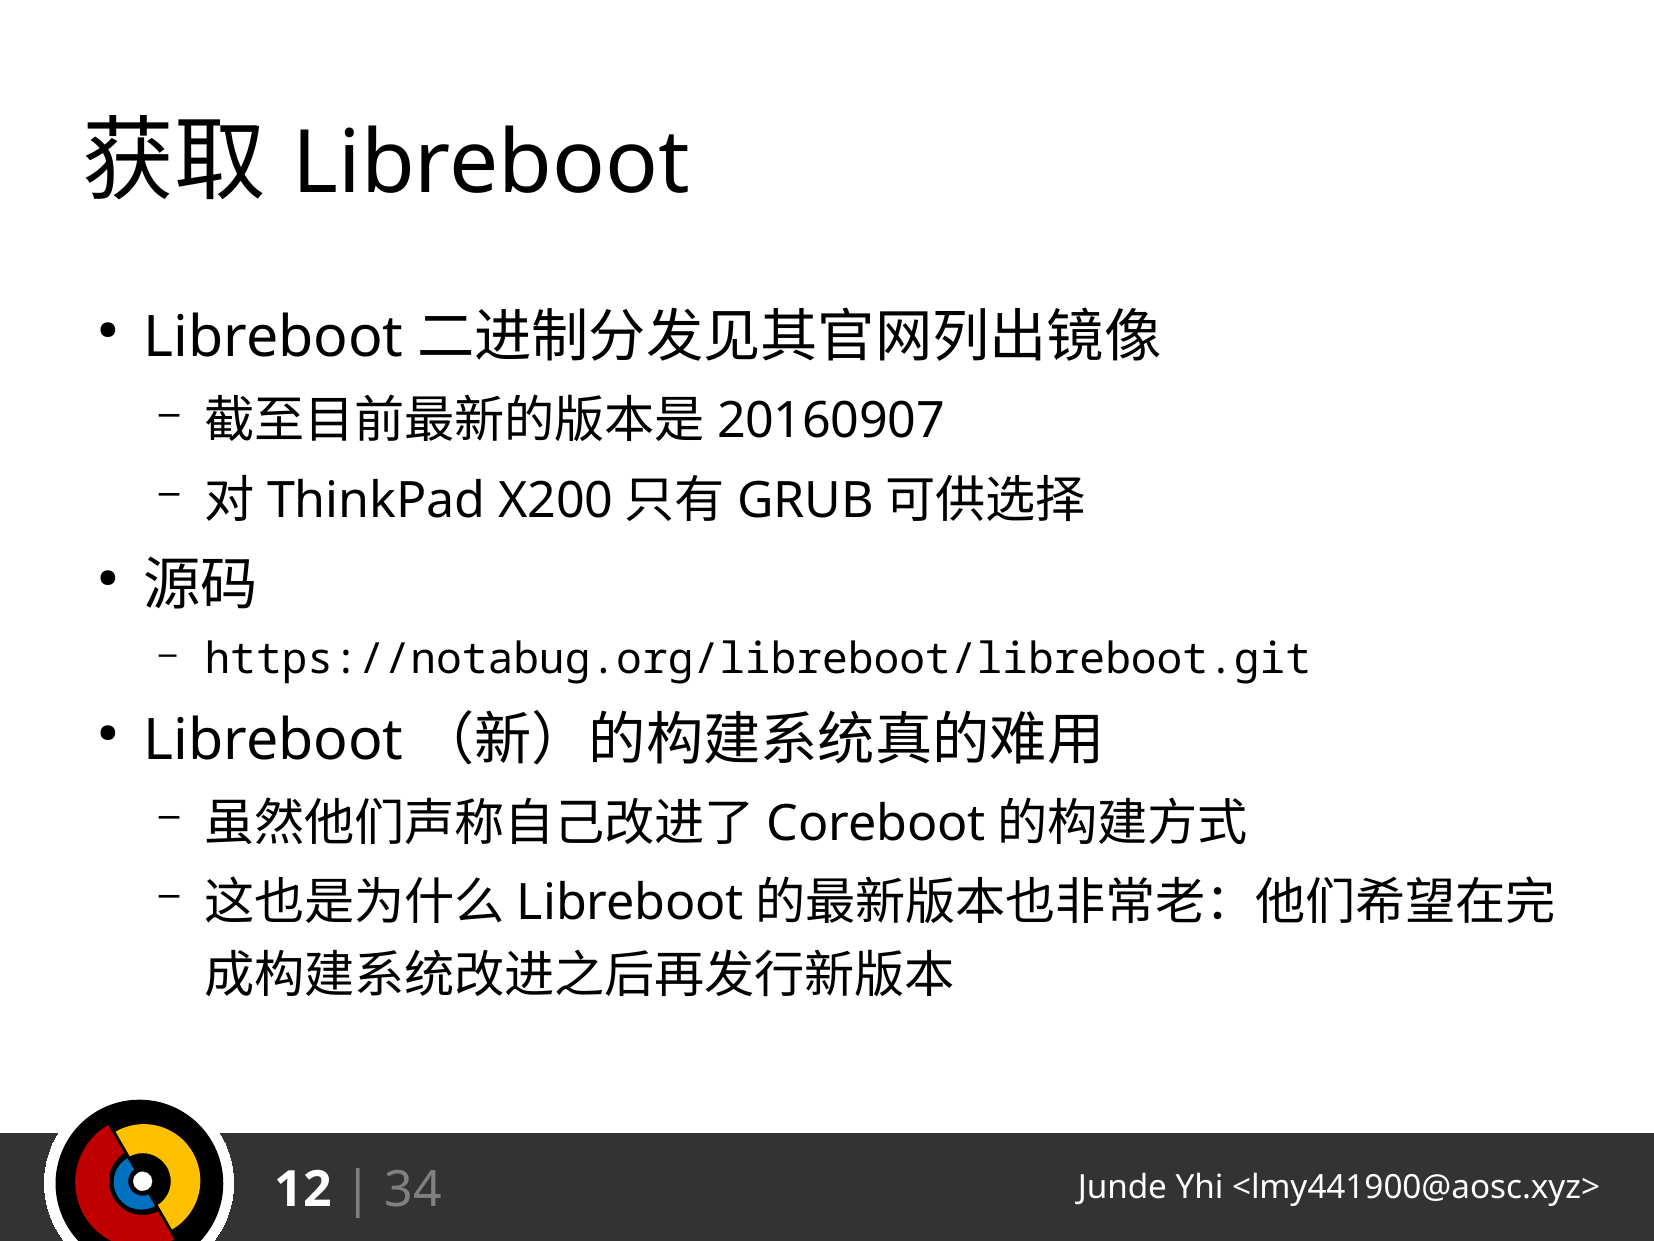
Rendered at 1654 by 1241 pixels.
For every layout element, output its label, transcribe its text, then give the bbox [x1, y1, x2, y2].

list Libreboot二进制分发见其官网列出镜像 截至目前最新的版本是20160907 对ThinkPad X200只有GRUB可供选择 源码 https://notabug.org/libreboot/libreboot.git Libreboot（新）的构建系统真的难用 虽然他们声称自己改进了Coreboot的构建方式 这也是为什么Libreboot的最新版本也非常老：他们希望在完成构建系统改进之后再发行新版本 [82, 290, 1571, 1010]
title 获取Libreboot [82, 49, 1571, 257]
